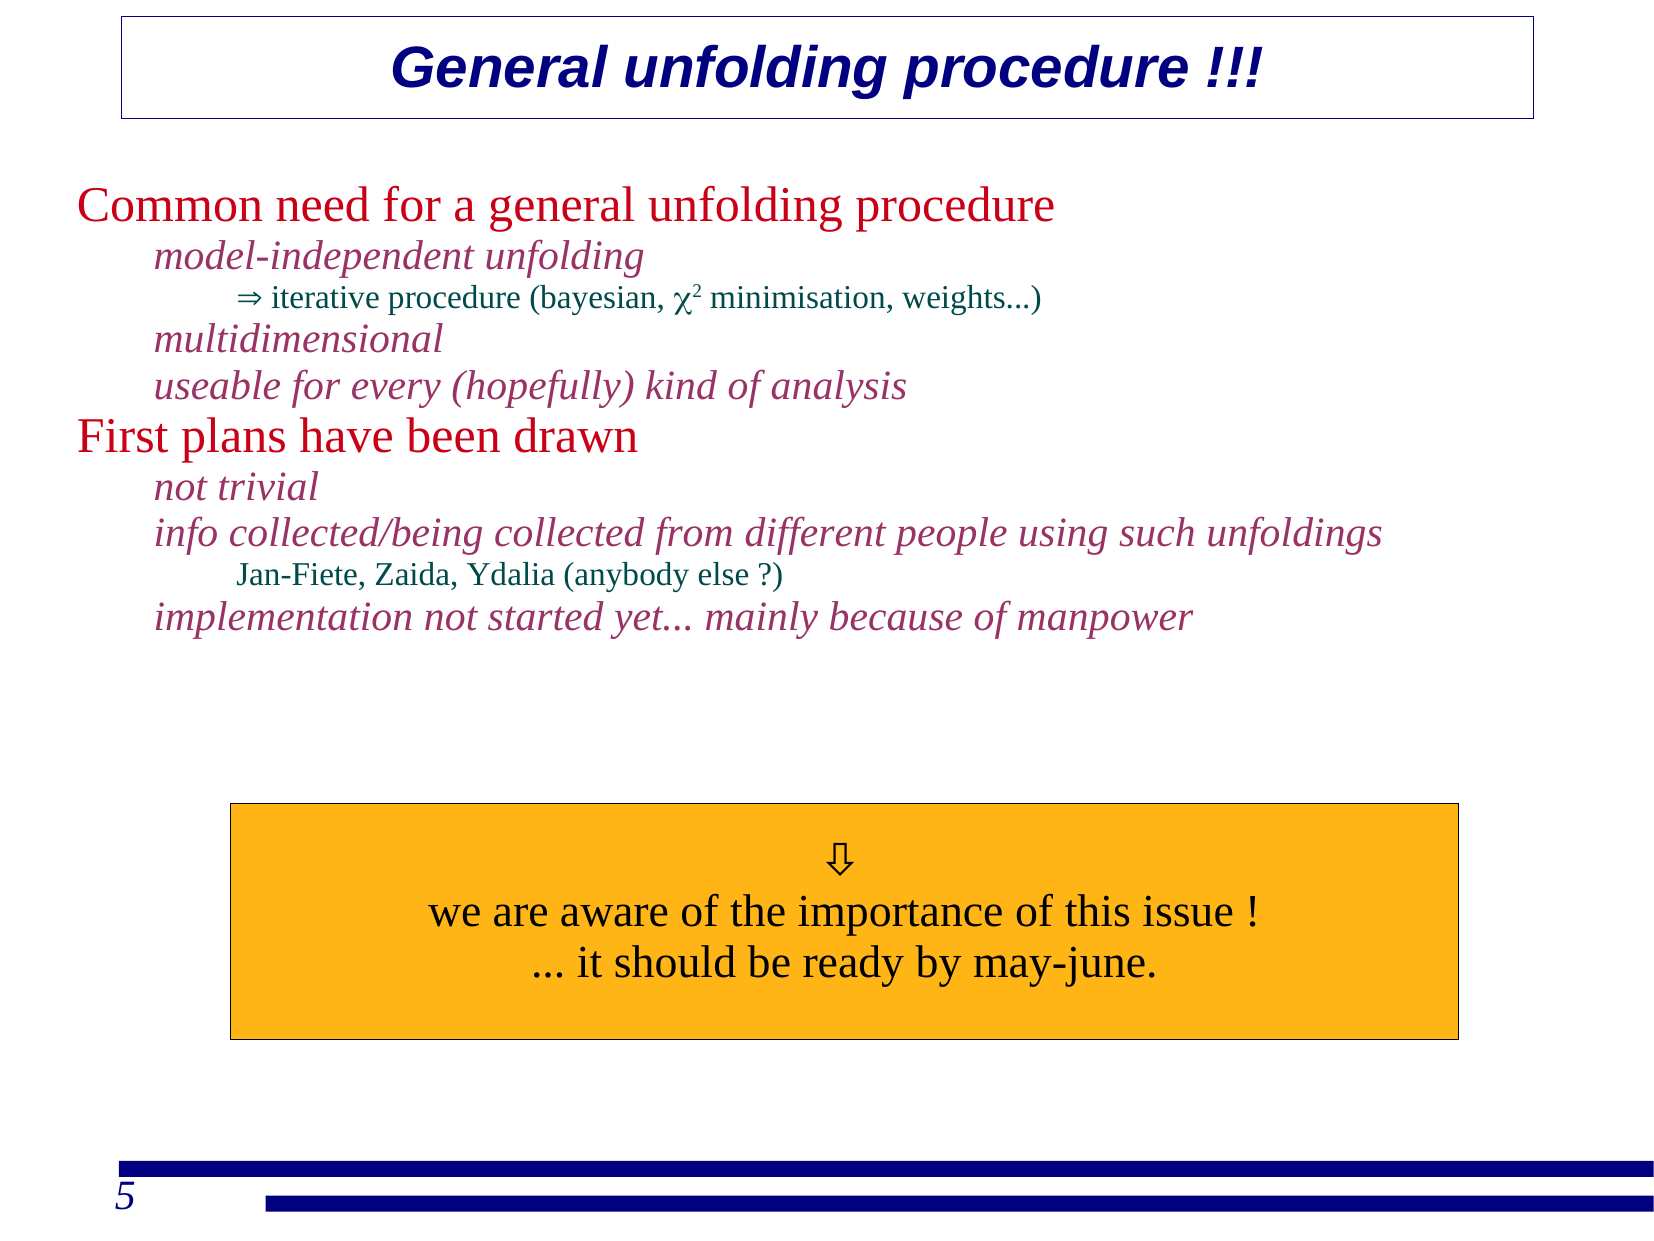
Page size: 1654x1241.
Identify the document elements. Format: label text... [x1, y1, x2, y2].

list Common need for a general unfolding procedure model-independent unfolding  iterative procedure (bayesian, 2 minimisation, weights...) multidimensional useable for every (hopefully) kind of analysis First plans have been drawn not trivial info collected/being collected from different people using such unfoldings Jan-Fiete, Zaida, Ydalia (anybody else ?) implementation not started yet... mainly because of manpower [59, 177, 1595, 1133]
text_box  we are aware of the importance of this issue ! ... it should be ready by may-june. [230, 803, 1459, 1040]
title General unfolding procedure !!! [121, 16, 1534, 119]
